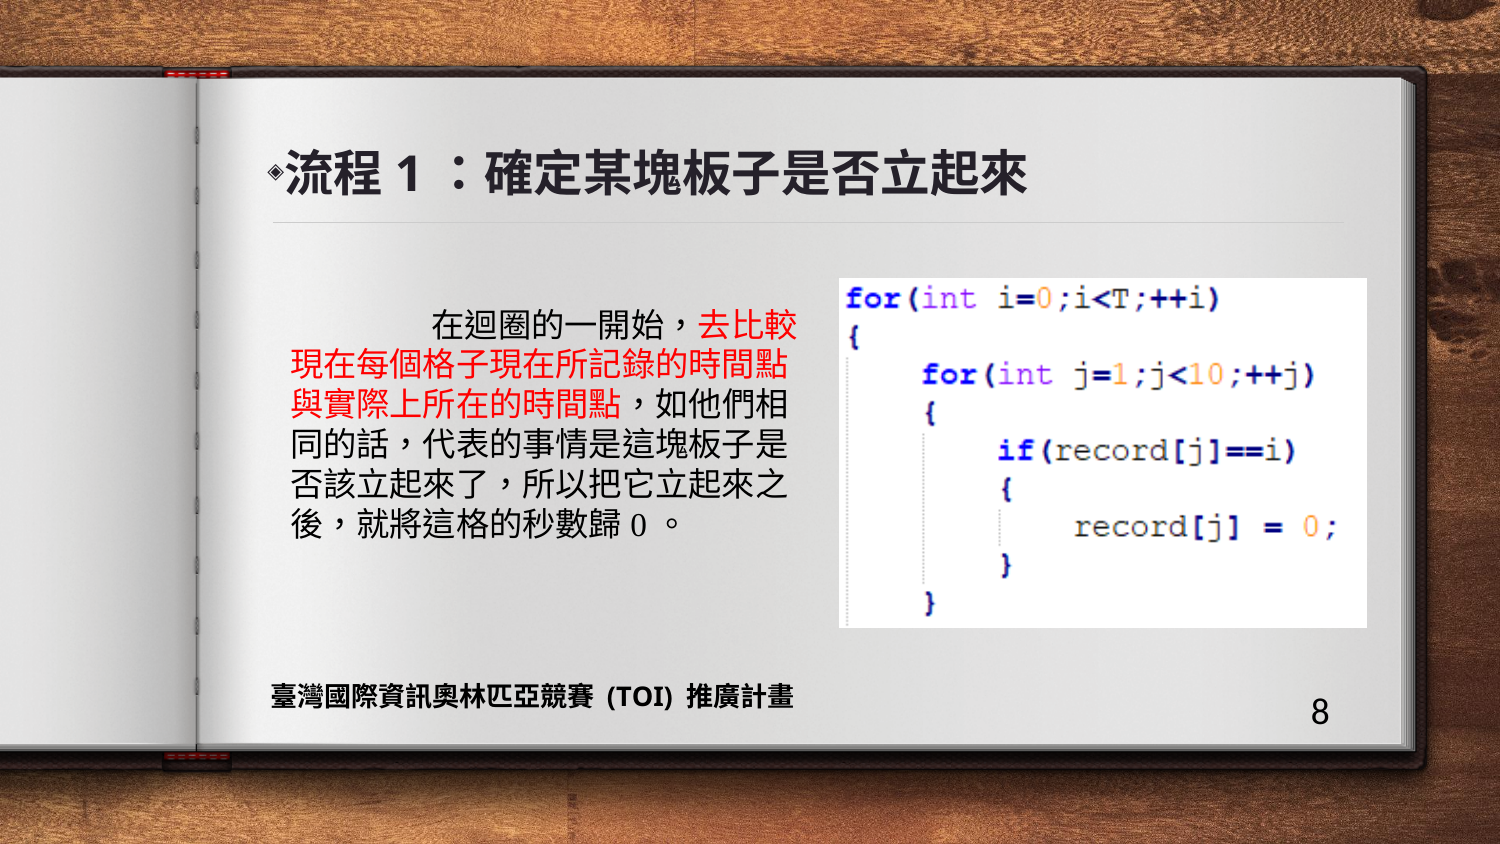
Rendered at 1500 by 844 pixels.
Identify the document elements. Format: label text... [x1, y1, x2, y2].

text_box 在迴圈的一開始，去比較現在每個格子現在所記錄的時間點與實際上所在的時間點，如他們相同的話，代表的事情是這塊板子是否該立起來了，所以把它立起來之後，就將這格的秒數歸0。 [274, 256, 815, 555]
list 流程1：確定某塊板子是否立起來 [252, 126, 1194, 216]
picture [839, 278, 1367, 628]
text_box [1295, 672, 1386, 737]
